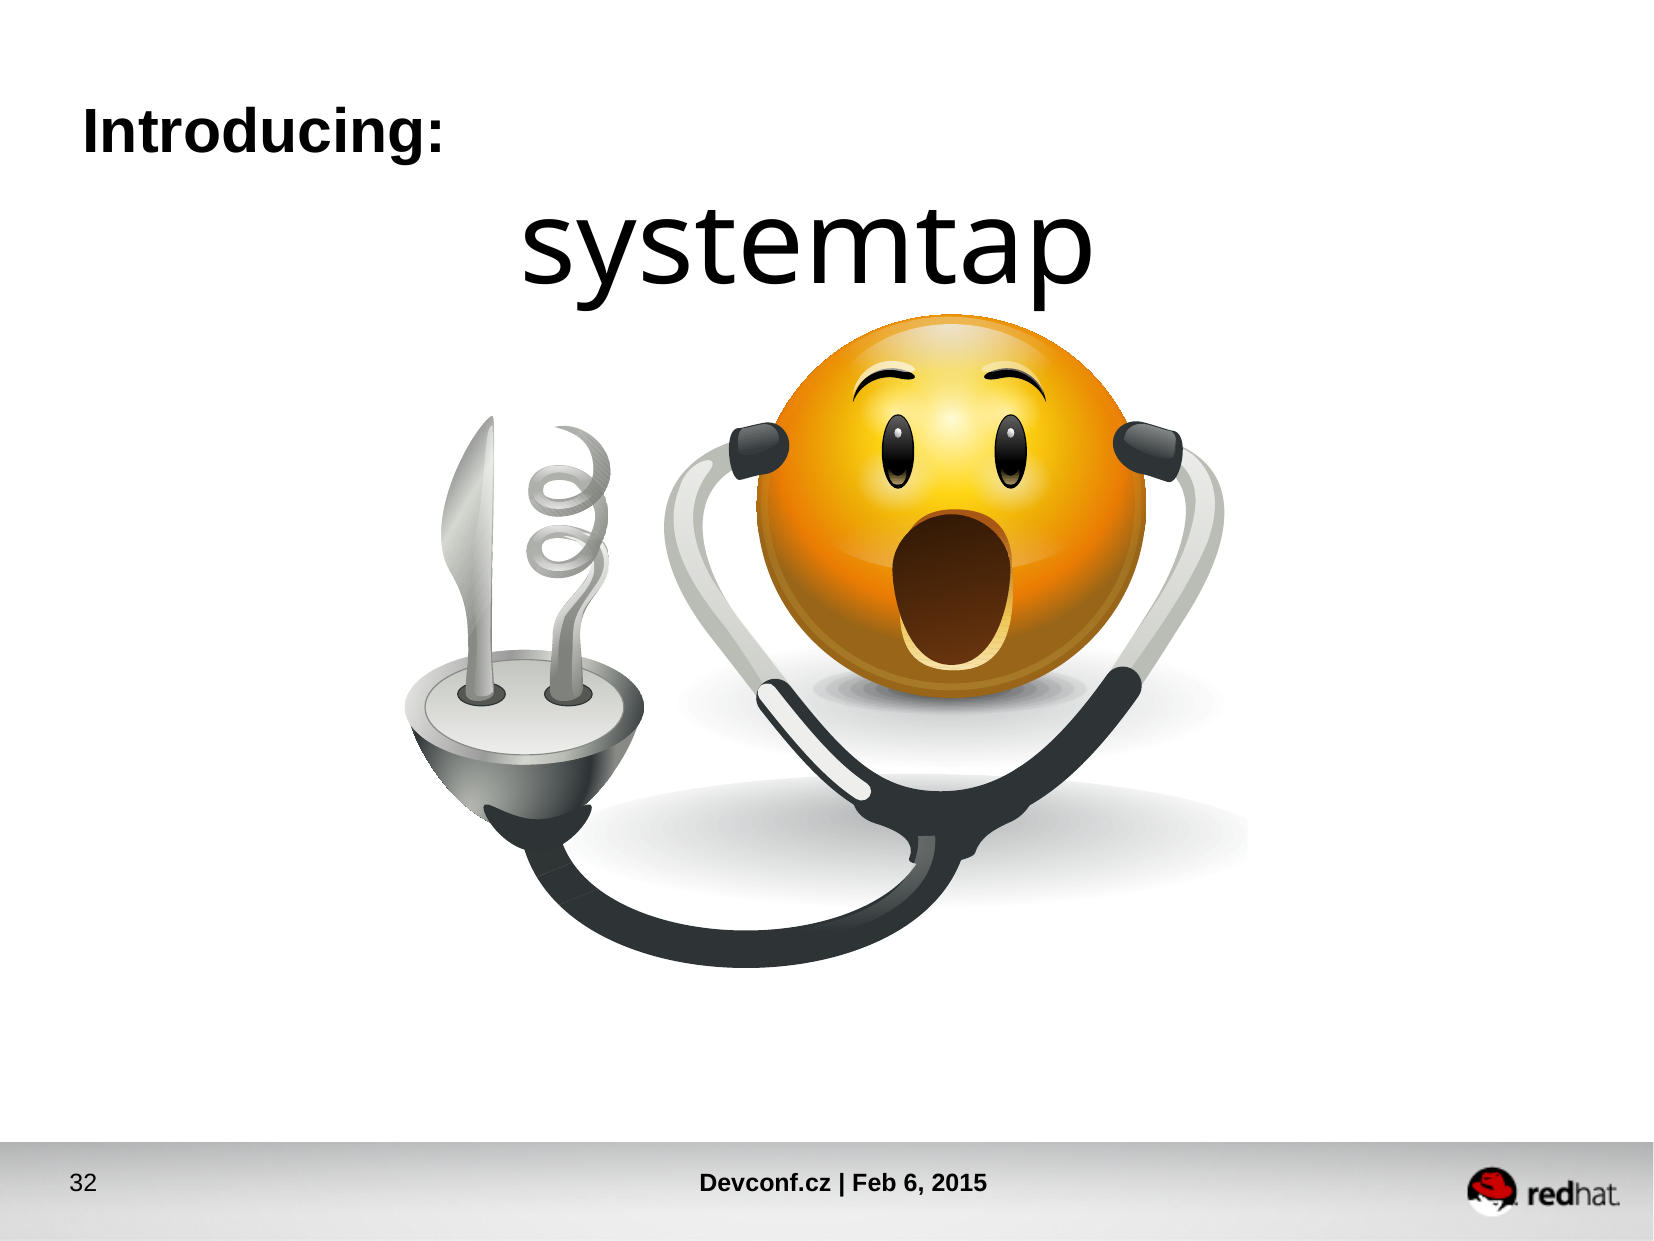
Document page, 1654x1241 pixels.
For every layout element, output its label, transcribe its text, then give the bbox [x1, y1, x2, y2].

title Introducing: [82, 37, 1571, 226]
picture [375, 210, 1248, 1016]
picture [0, 1142, 1654, 1241]
